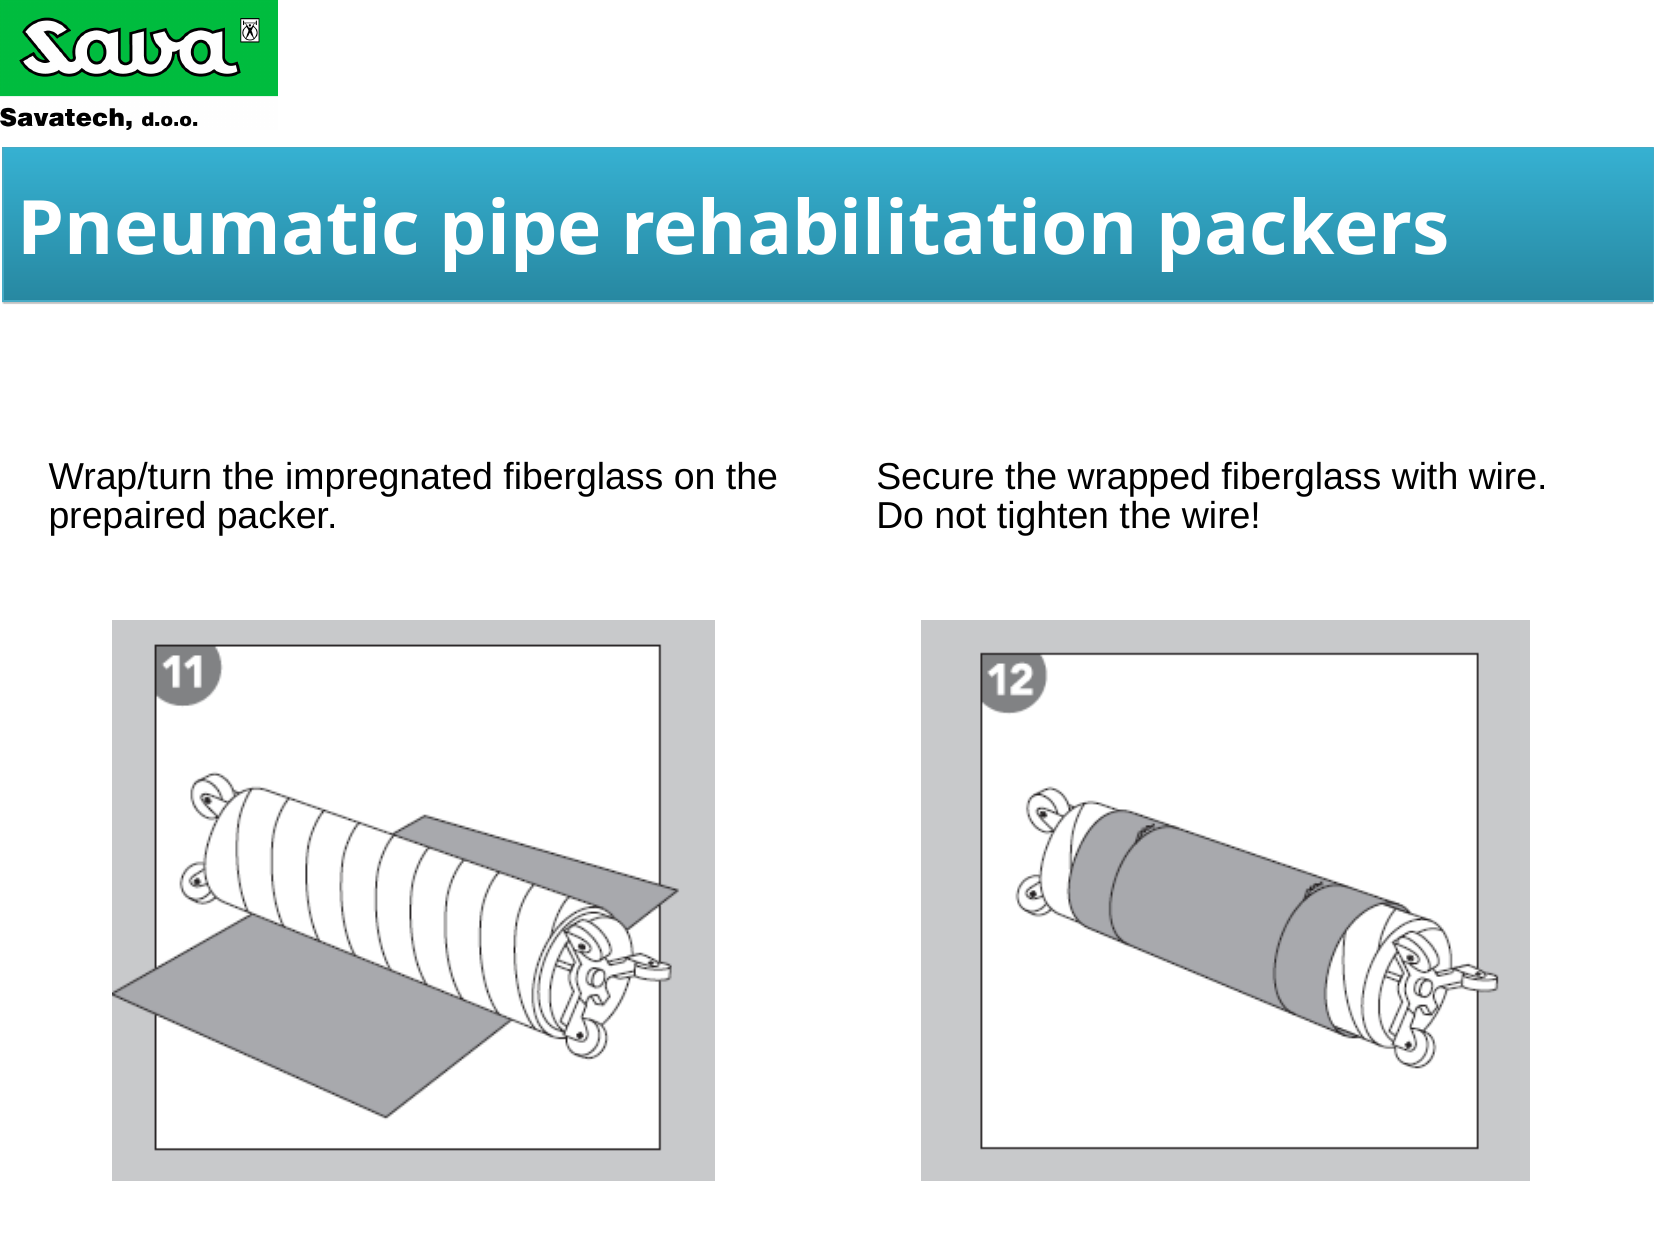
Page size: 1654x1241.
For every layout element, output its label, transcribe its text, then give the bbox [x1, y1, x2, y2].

text_box Wrap/turn the impregnated fiberglass on the prepaired packer. [29, 407, 798, 585]
text_box Secure the wrapped fiberglass with wire. Do not tighten the wire! [828, 407, 1596, 585]
picture [921, 620, 1530, 1181]
text_box Pneumatic pipe rehabilitation packers [3, 148, 1654, 301]
picture [0, 0, 278, 130]
picture [112, 620, 715, 1181]
